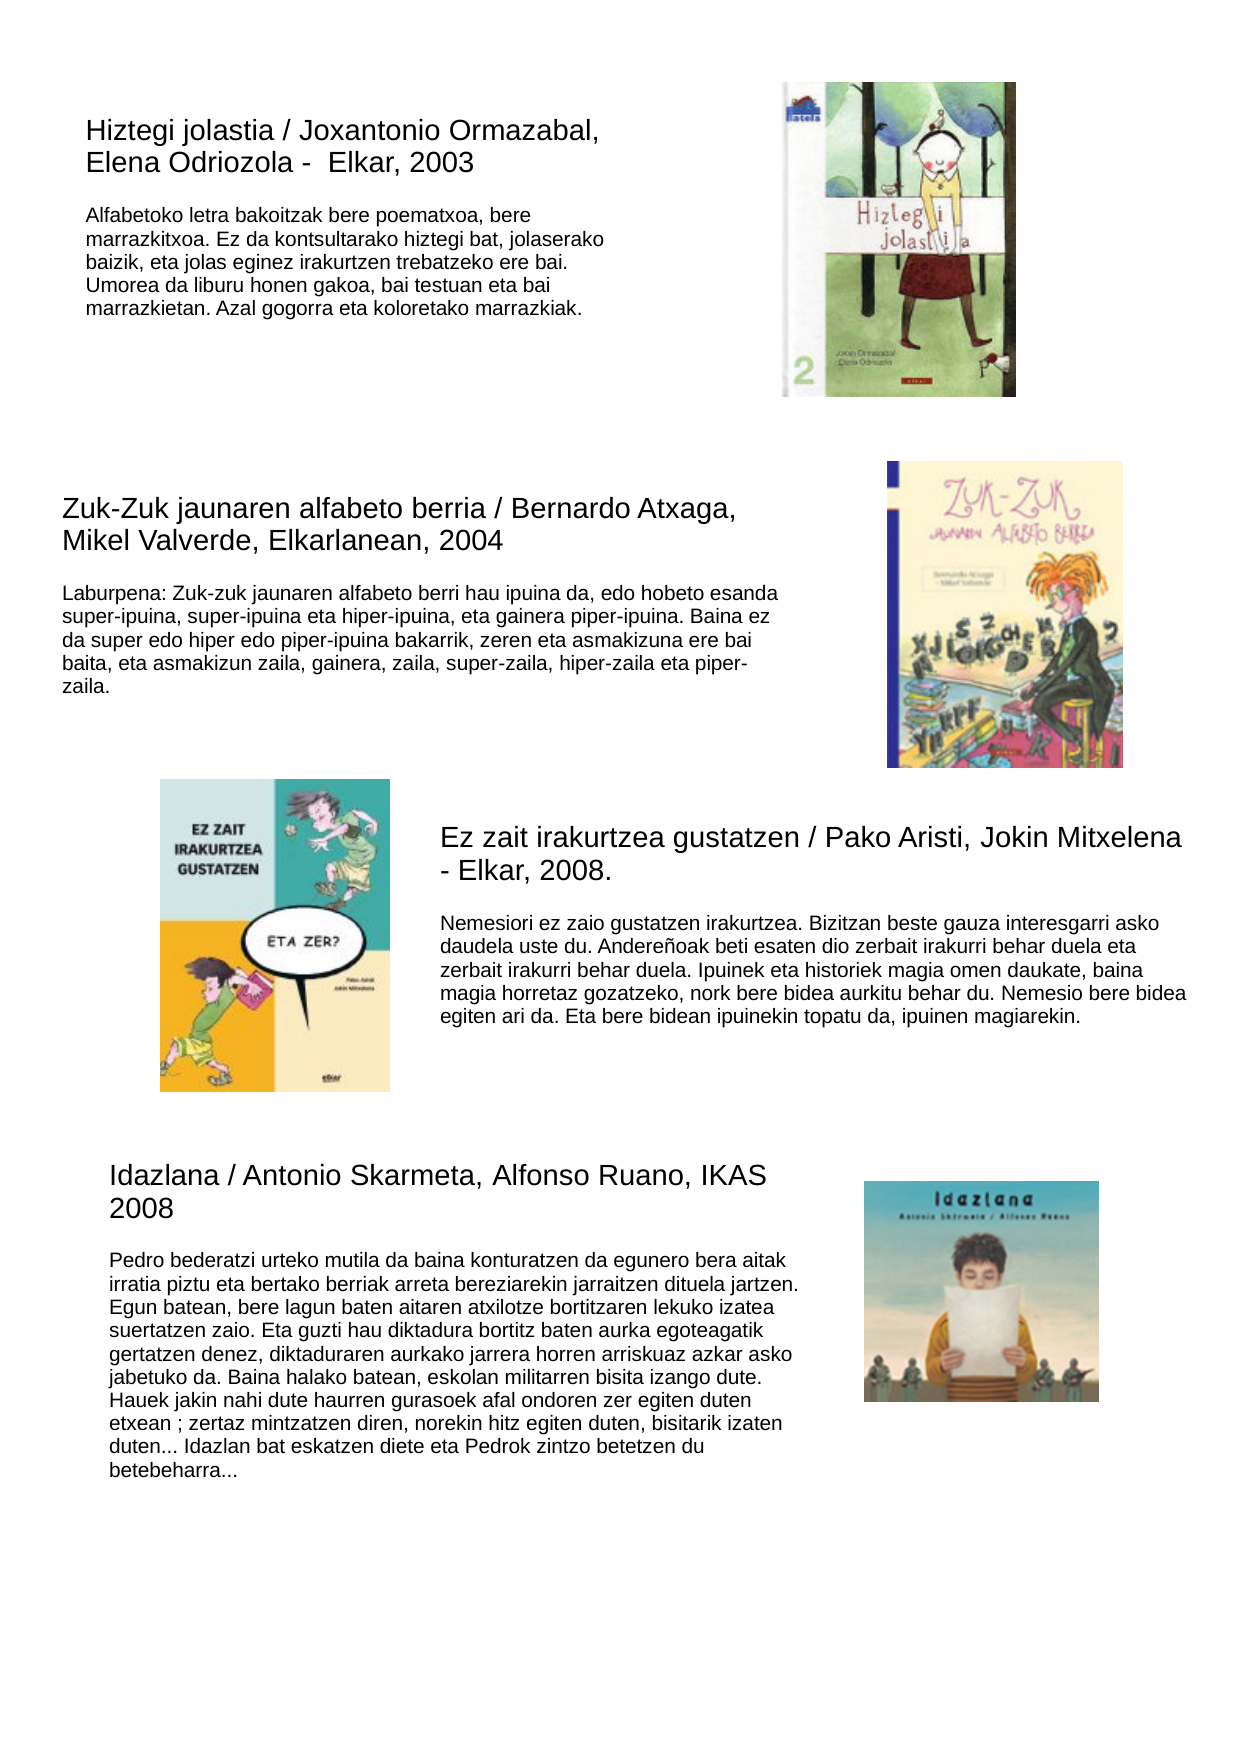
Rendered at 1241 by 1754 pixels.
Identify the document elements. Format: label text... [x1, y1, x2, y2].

picture [160, 779, 390, 1092]
text_box Hiztegi jolastia / Joxantonio Ormazabal, Elena Odriozola - Elkar, 2003 Alfabetoko letra bakoitzak bere poematxoa, bere marrazkitxoa. Ez da kontsultarako hiztegi bat, jolaserako baizik, eta jolas eginez irakurtzen trebatzeko ere bai. Umorea da liburu honen gakoa, bai testuan eta bai marrazkietan. Azal gogorra eta koloretako marrazkiak. [70, 106, 657, 328]
text_box Idazlana / Antonio Skarmeta, Alfonso Ruano, IKAS 2008 Pedro bederatzi urteko mutila da baina konturatzen da egunero bera aitak irratia piztu eta bertako berriak arreta bereziarekin jarraitzen dituela jartzen. Egun batean, bere lagun baten aitaren atxilotze bortitzaren lekuko izatea suertatzen zaio. Eta guzti hau diktadura bortitz baten aurka egoteagatik gertatzen denez, diktaduraren aurkako jarrera horren arriskuaz azkar asko jabetuko da. Baina halako batean, eskolan militarren bisita izango dute. Hauek jakin nahi dute haurren gurasoek afal ondoren zer egiten duten etxean ; zertaz mintzatzen diren, norekin hitz egiten duten, bisitarik izaten duten... Idazlan bat eskatzen diete eta Pedrok zintzo betetzen du betebeharra... [94, 1151, 815, 1560]
picture [887, 461, 1123, 768]
picture [781, 82, 1016, 397]
text_box Zuk-Zuk jaunaren alfabeto berria / Bernardo Atxaga, Mikel Valverde, Elkarlanean, 2004 Laburpena: Zuk-zuk jaunaren alfabeto berri hau ipuina da, edo hobeto esanda super-ipuina, super-ipuina eta hiper-ipuina, eta gainera piper-ipuina. Baina ez da super edo hiper edo piper-ipuina bakarrik, zeren eta asmakizuna ere bai baita, eta asmakizun zaila, gainera, zaila, super-zaila, hiper-zaila eta piper-zaila. [47, 484, 807, 737]
text_box Ez zait irakurtzea gustatzen / Pako Aristi, Jokin Mitxelena - Elkar, 2008. Nemesiori ez zaio gustatzen irakurtzea. Bizitzan beste gauza interesgarri asko daudela uste du. Andereñoak beti esaten dio zerbait irakurri behar duela eta zerbait irakurri behar duela. Ipuinek eta historiek magia omen daukate, baina magia horretaz gozatzeko, nork bere bidea aurkitu behar du. Nemesio bere bidea egiten ari da. Eta bere bidean ipuinekin topatu da, ipuinen magiarekin. [425, 814, 1217, 1087]
picture [864, 1181, 1099, 1402]
